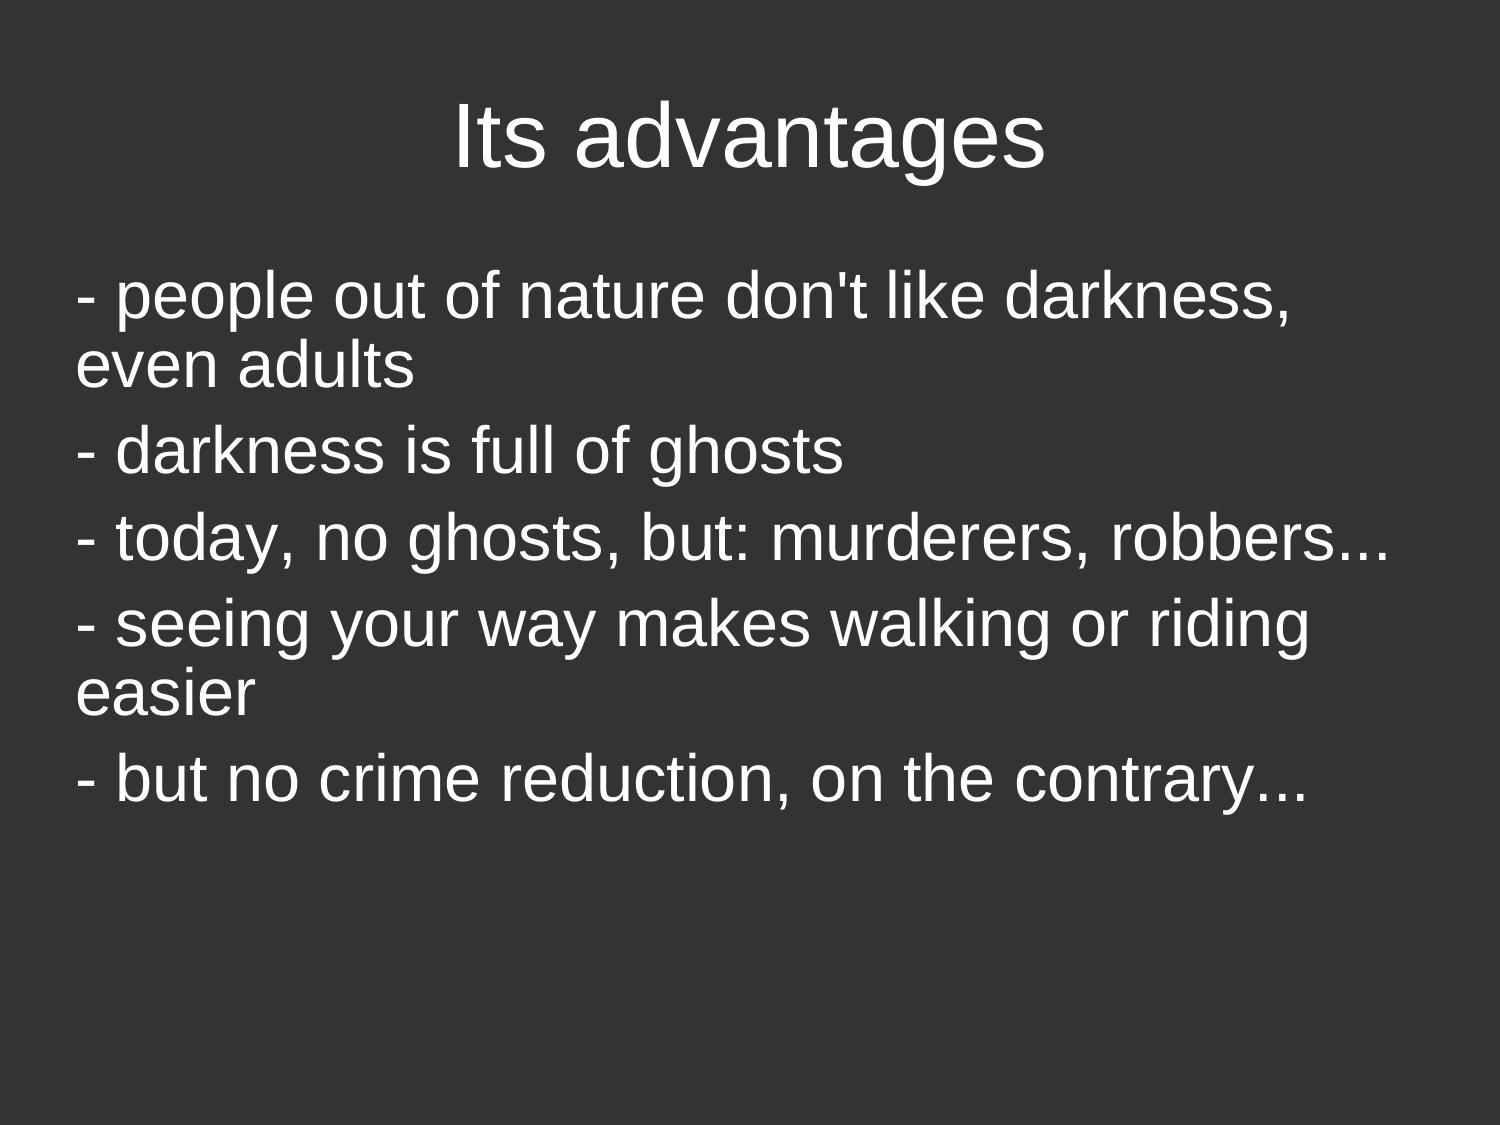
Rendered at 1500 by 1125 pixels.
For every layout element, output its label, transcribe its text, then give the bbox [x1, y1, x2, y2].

list - people out of nature don't like darkness, even adults - darkness is full of ghosts - today, no ghosts, but: murderers, robbers... - seeing your way makes walking or riding easier - but no crime reduction, on the contrary... [75, 262, 1425, 1005]
title Its advantages [75, 21, 1425, 257]
